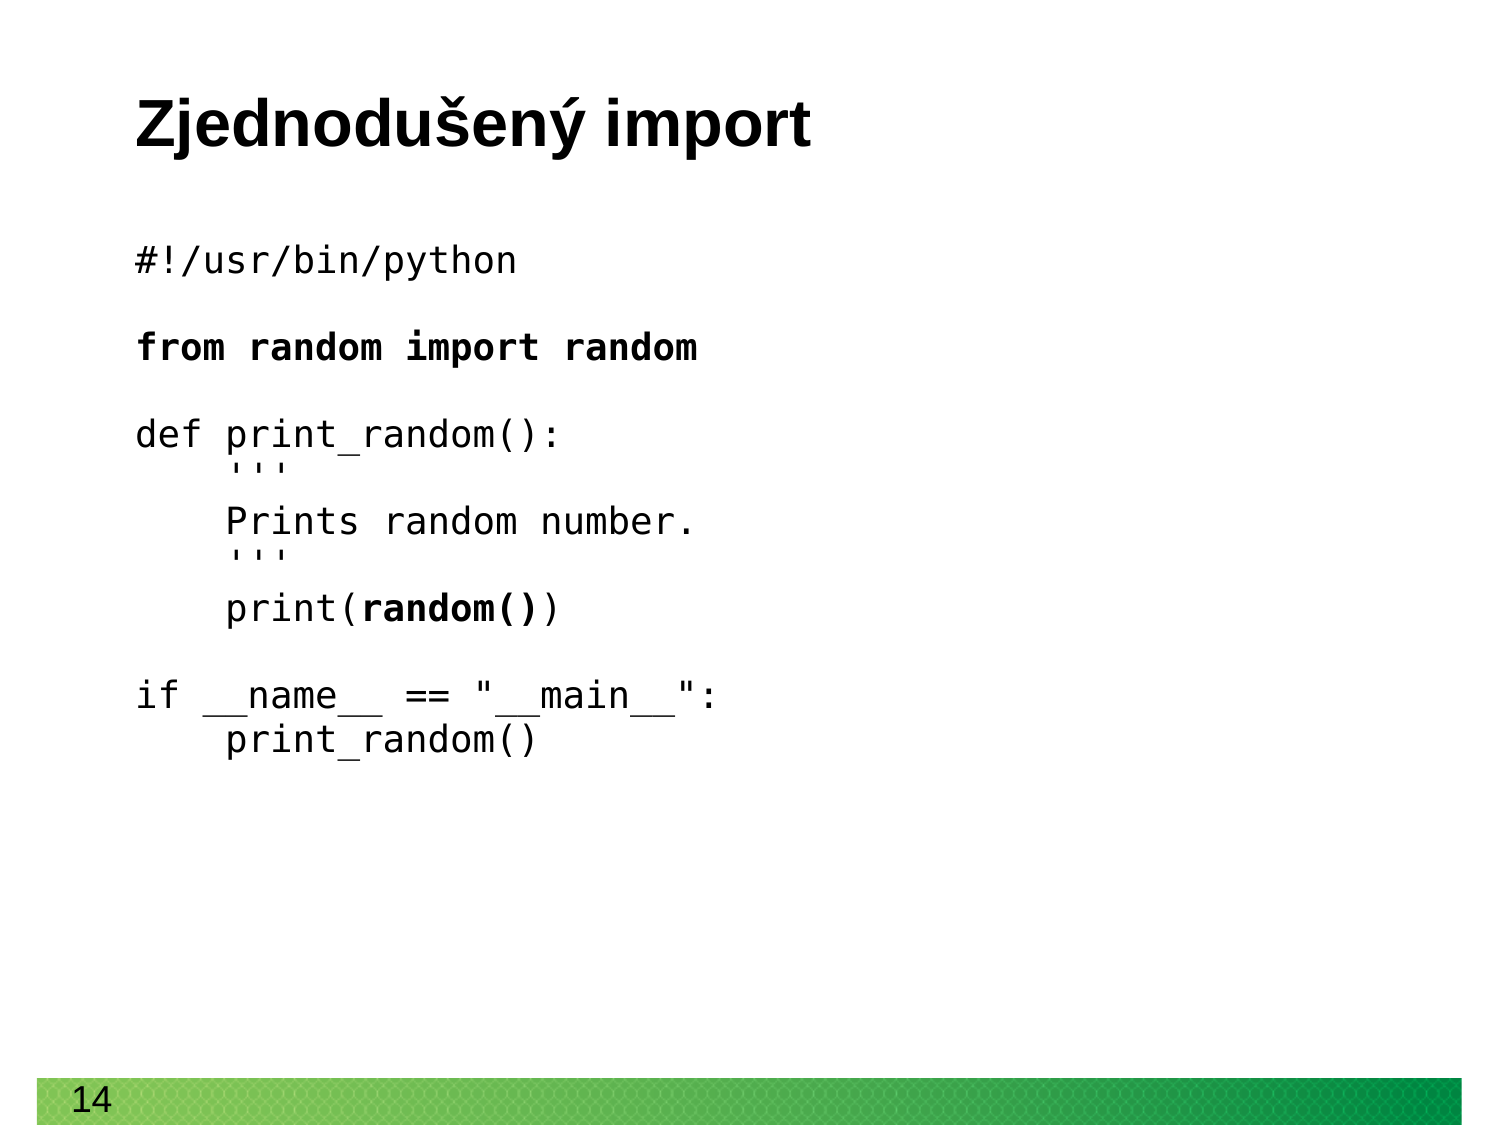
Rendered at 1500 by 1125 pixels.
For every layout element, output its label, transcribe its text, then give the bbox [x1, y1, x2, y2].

picture [36, 1078, 1462, 1125]
list #!/usr/bin/python from random import random def print_random(): ''' Prints random number. ''' print(random()) if __name__ == "__main__": print_random() [135, 238, 1372, 982]
title Zjednodušený import [135, 41, 1372, 204]
